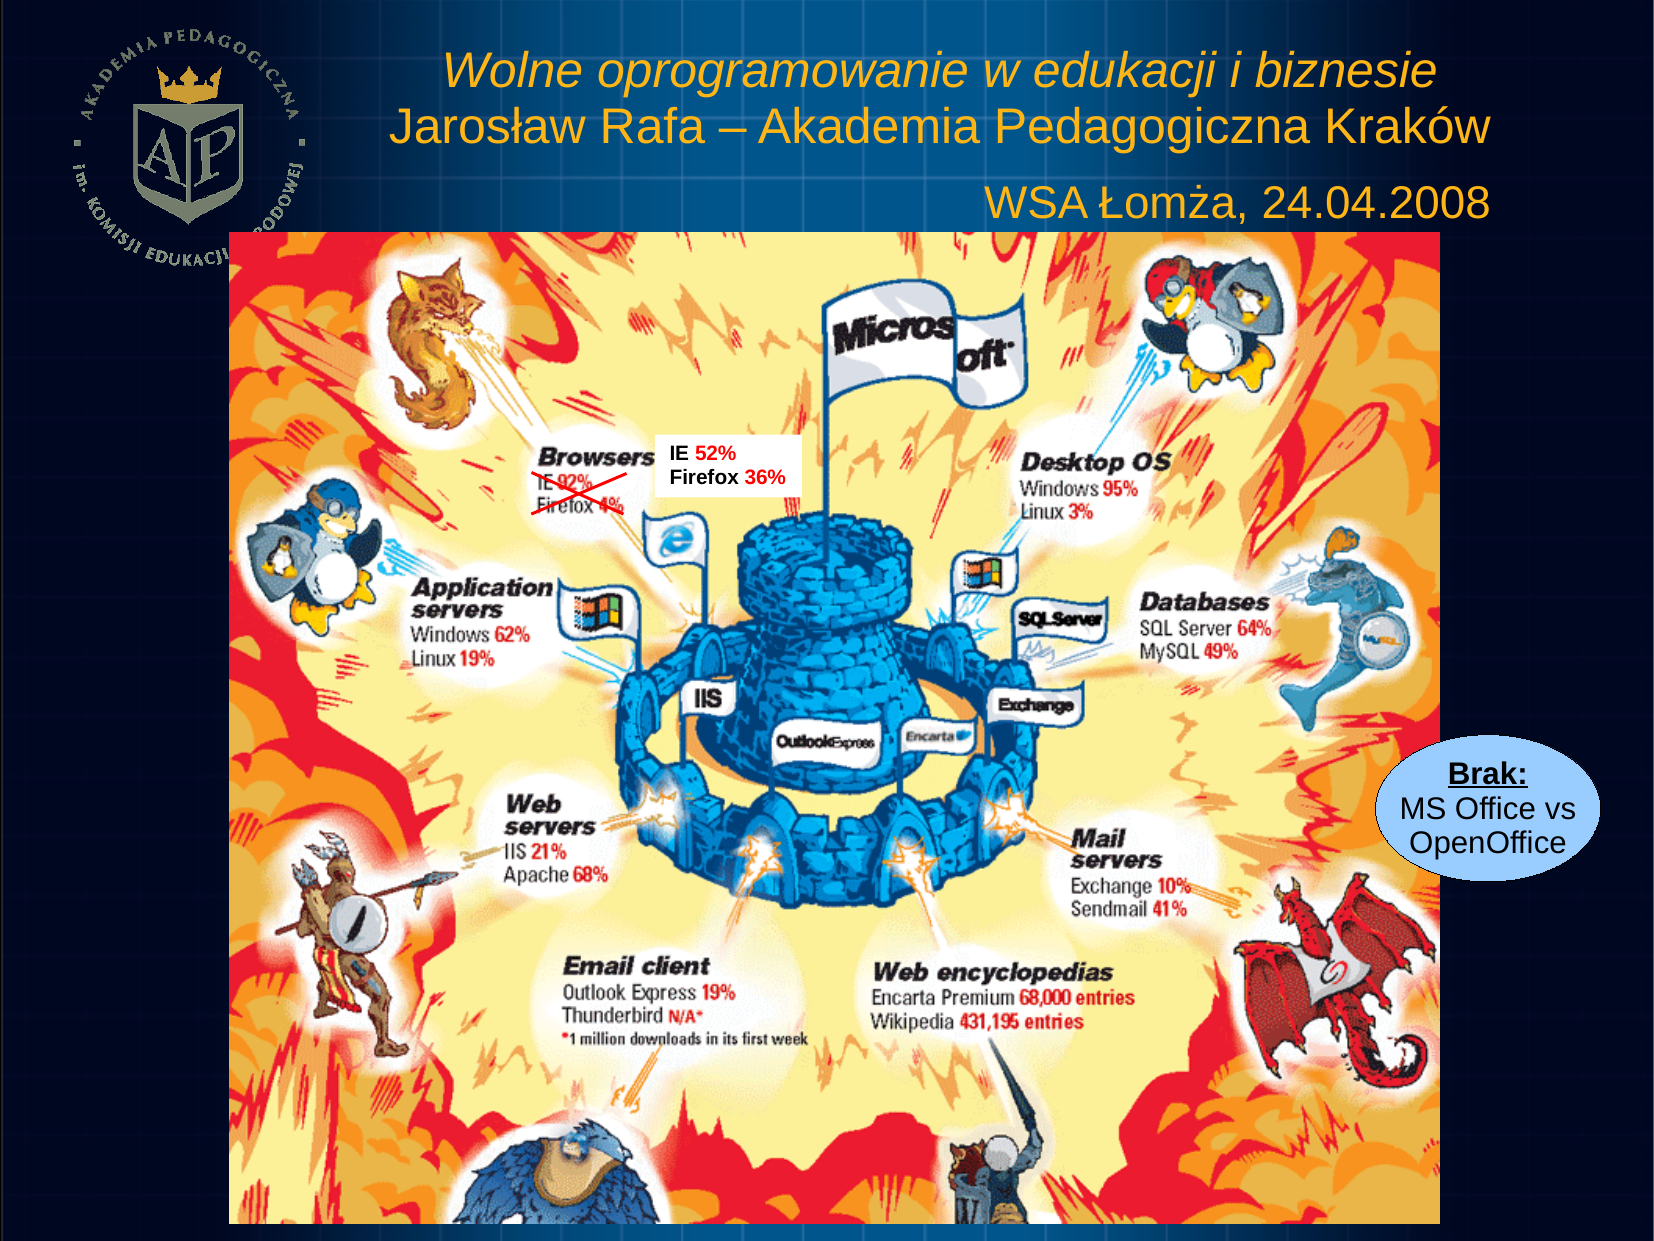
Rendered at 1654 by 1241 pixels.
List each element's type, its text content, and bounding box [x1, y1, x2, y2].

text_box Brak: MS Office vs OpenOffice [1375, 734, 1601, 882]
picture [0, 0, 1654, 1241]
text_box IE 52% Firefox 36% [654, 434, 802, 498]
